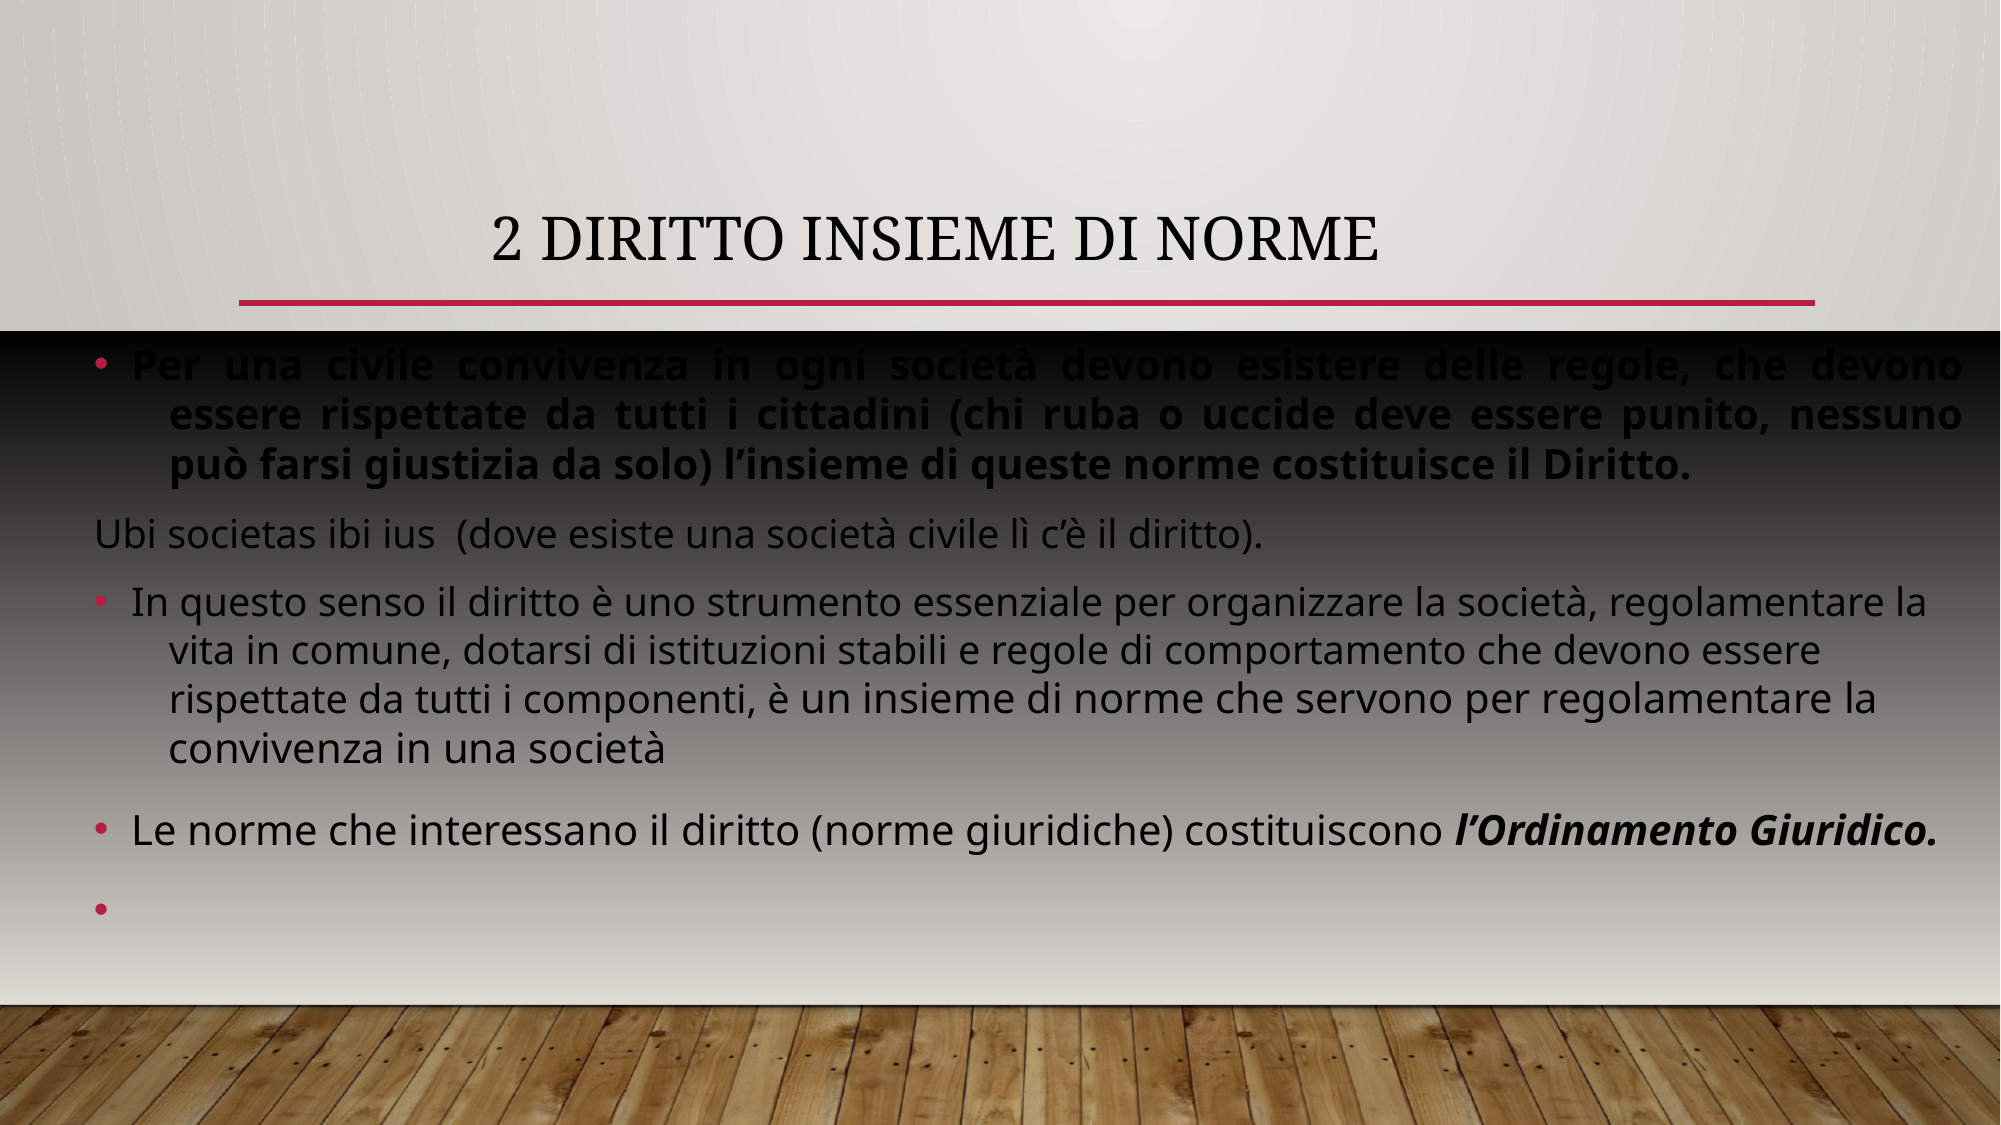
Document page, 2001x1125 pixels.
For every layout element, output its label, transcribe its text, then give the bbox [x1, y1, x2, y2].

list Per una civile convivenza in ogni società devono esistere delle regole, che devono essere rispettate da tutti i cittadini (chi ruba o uccide deve essere punito, nessuno può farsi giustizia da solo) l’insieme di queste norme costituisce il Diritto. Ubi societas ibi ius (dove esiste una società civile lì c’è il diritto). In questo senso il diritto è uno strumento essenziale per organizzare la società, regolamentare la vita in comune, dotarsi di istituzioni stabili e regole di comportamento che devono essere rispettate da tutti i componenti, è un insieme di norme che servono per regolamentare la convivenza in una società Le norme che interessano il diritto (norme giuridiche) costituiscono l’Ordinamento Giuridico. [78, 330, 1980, 897]
title 2 Diritto insieme di norme [58, 201, 1814, 288]
